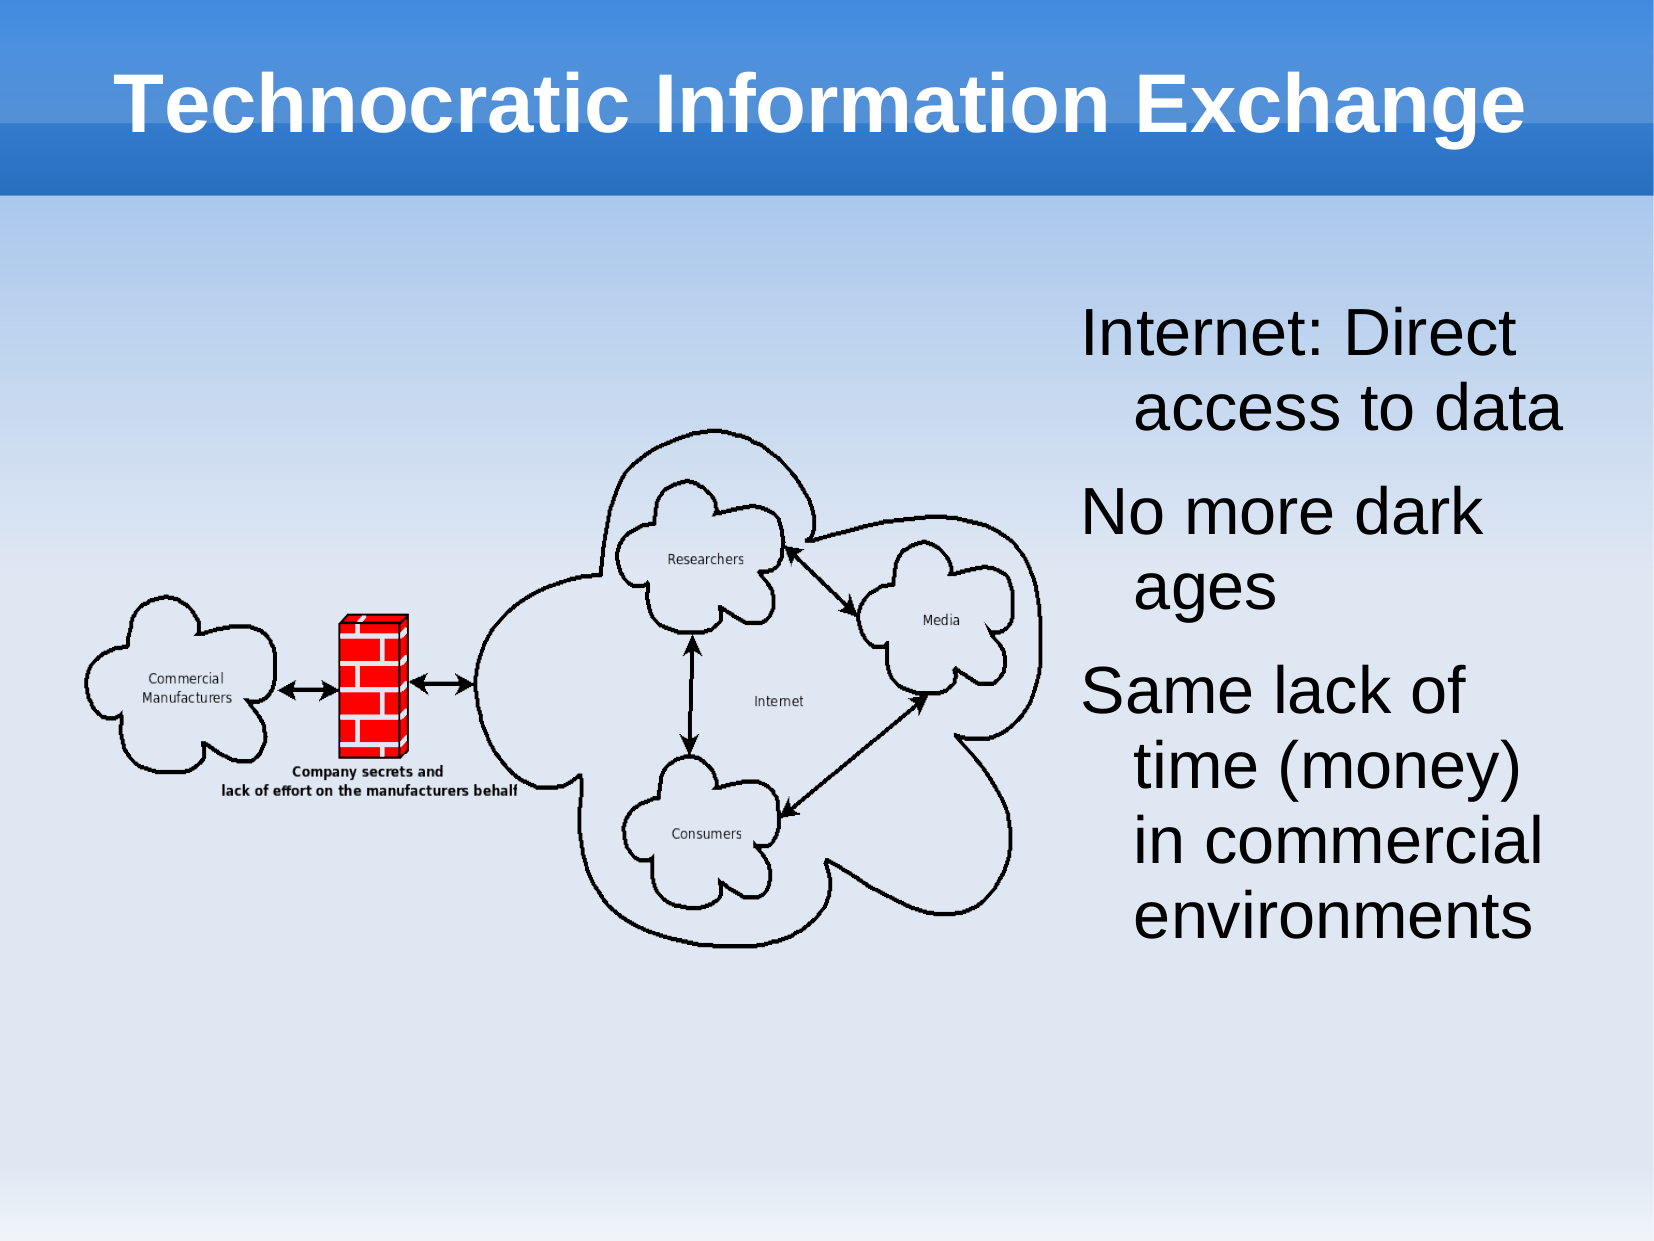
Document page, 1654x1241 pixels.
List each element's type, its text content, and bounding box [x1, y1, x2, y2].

title Technocratic Information Exchange [76, 0, 1565, 208]
list Internet: Direct access to data No more dark ages Same lack of time (money) in commercial environments [1062, 295, 1565, 1114]
picture [0, 0, 1654, 1241]
